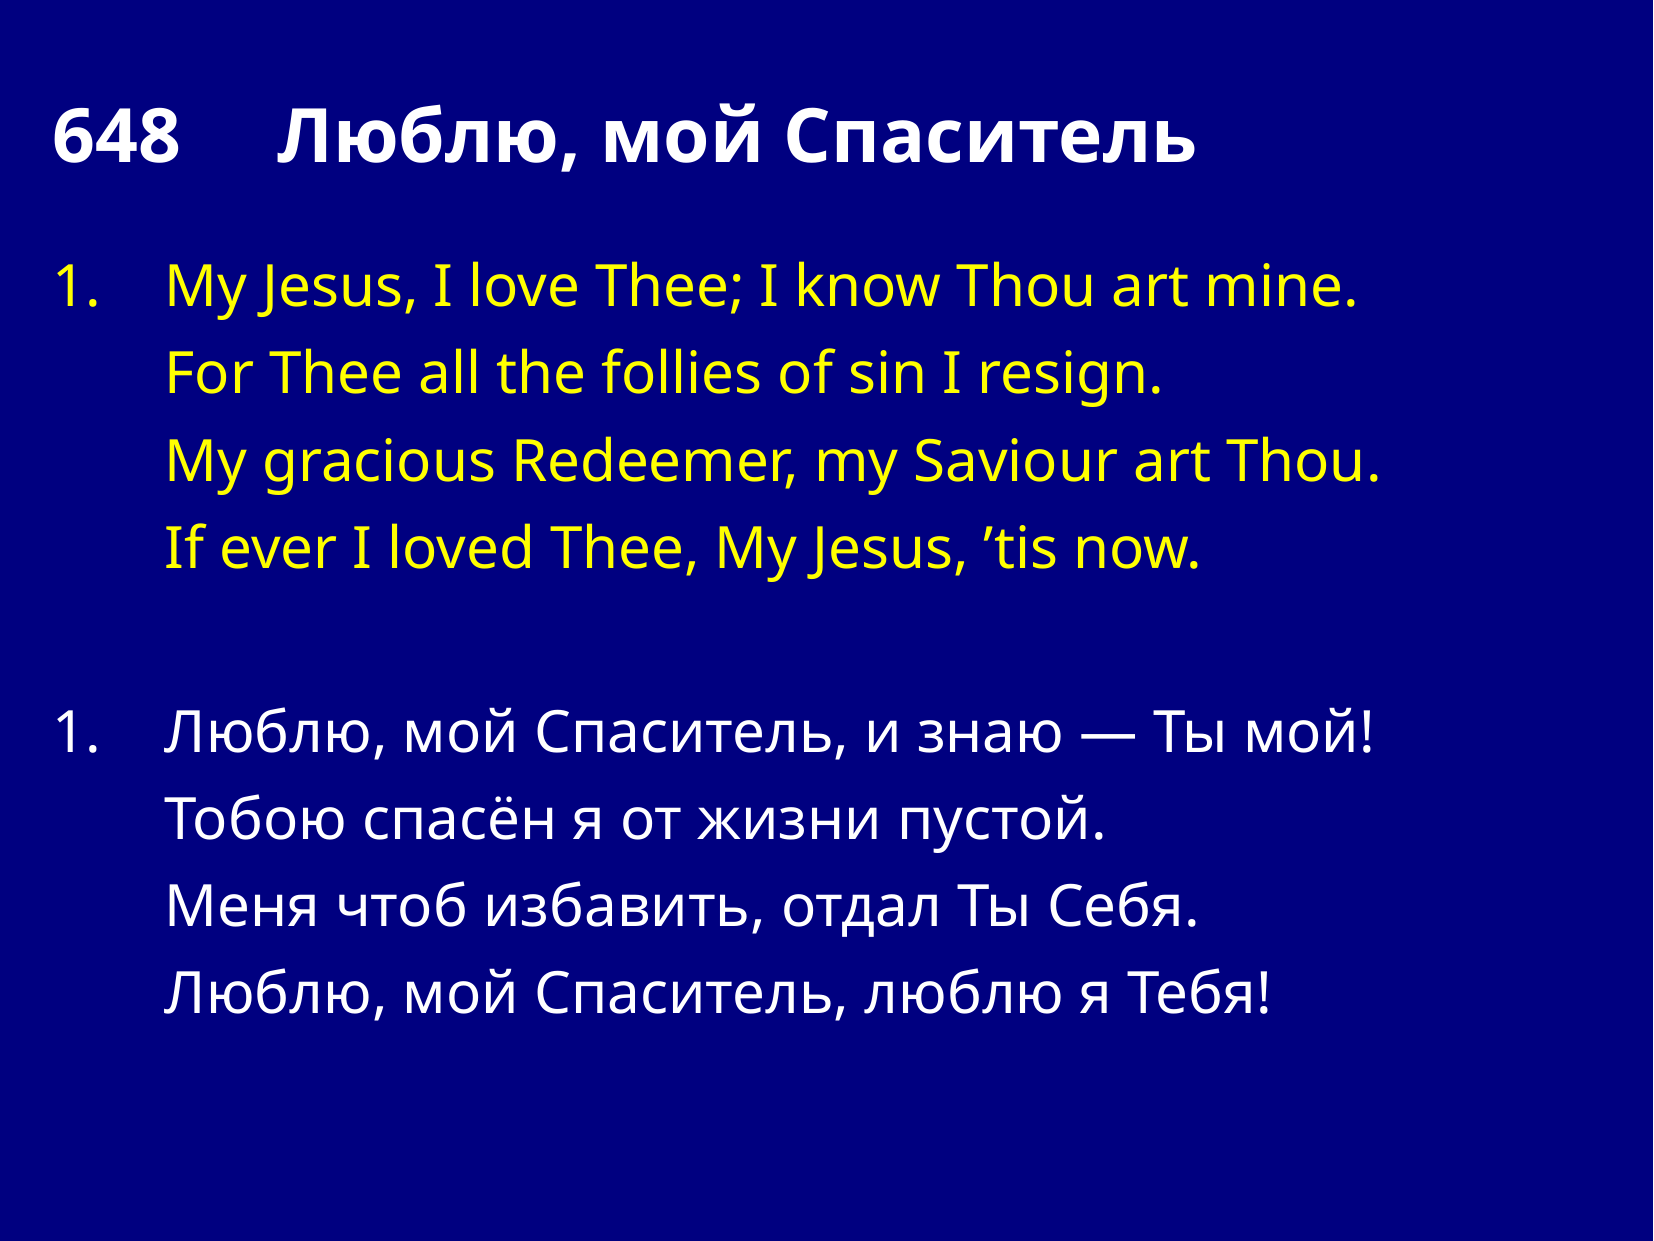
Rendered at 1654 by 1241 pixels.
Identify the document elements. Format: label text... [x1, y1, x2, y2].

text_box 1. Люблю, мой Спаситель, и знаю — Ты мой! Тобою спасён я от жизни пустой. Меня чтоб избавить, отдал Ты Себя. Люблю, мой Спаситель, люблю я Тебя! [37, 675, 1576, 1163]
text_box 1. My Jesus, I love Thee; I know Thou art mine. For Thee all the follies of sin I resign. My gracious Redeemer, my Saviour art Thou. If ever I loved Thee, My Jesus, ’tis now. [37, 188, 1576, 638]
text_box 648 Люблю, мой Спаситель [37, 75, 1576, 188]
